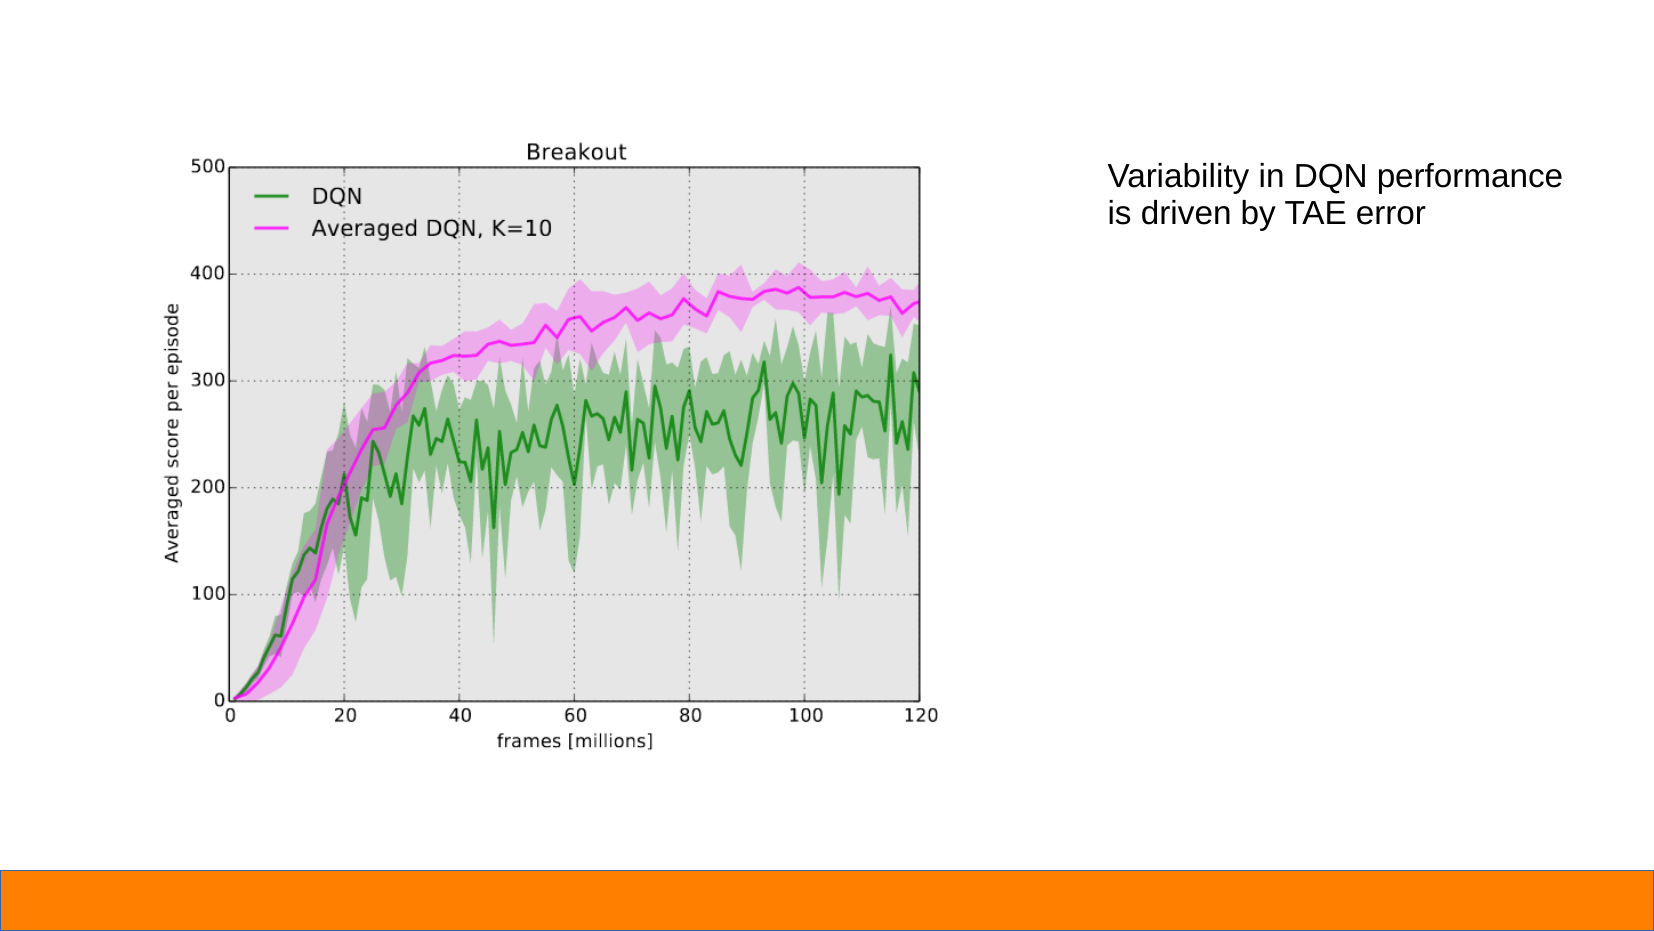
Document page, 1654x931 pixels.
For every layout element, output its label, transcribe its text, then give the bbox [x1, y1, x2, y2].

text_box [0, 870, 1654, 931]
picture [109, 123, 978, 778]
text_box Variability in DQN performance is driven by TAE error [1092, 150, 1591, 536]
